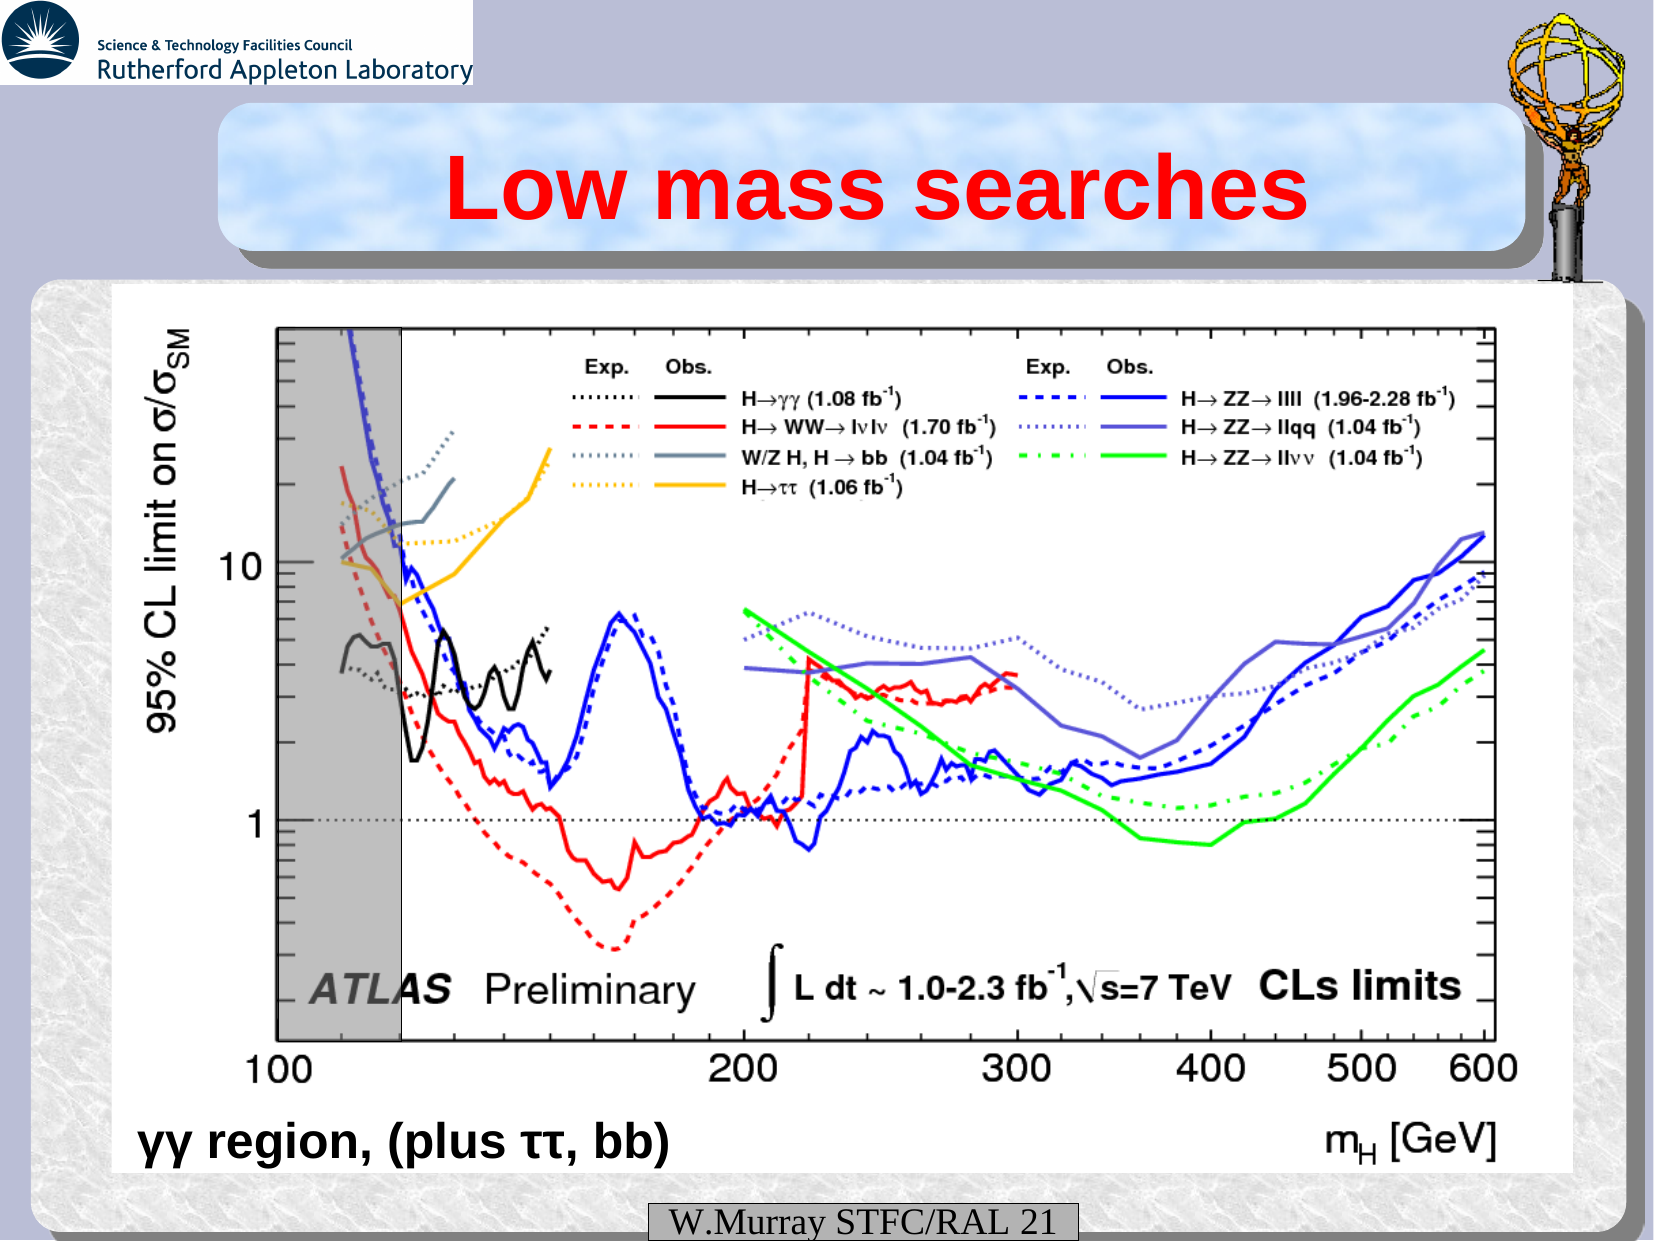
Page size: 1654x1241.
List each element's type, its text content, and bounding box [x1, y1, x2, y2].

text_box γγ region, (plus ττ, bb) [122, 1106, 782, 1178]
picture [30, 0, 1654, 1232]
text_box [278, 327, 402, 1042]
title Low mass searches [244, 112, 1512, 263]
picture [0, 0, 473, 85]
